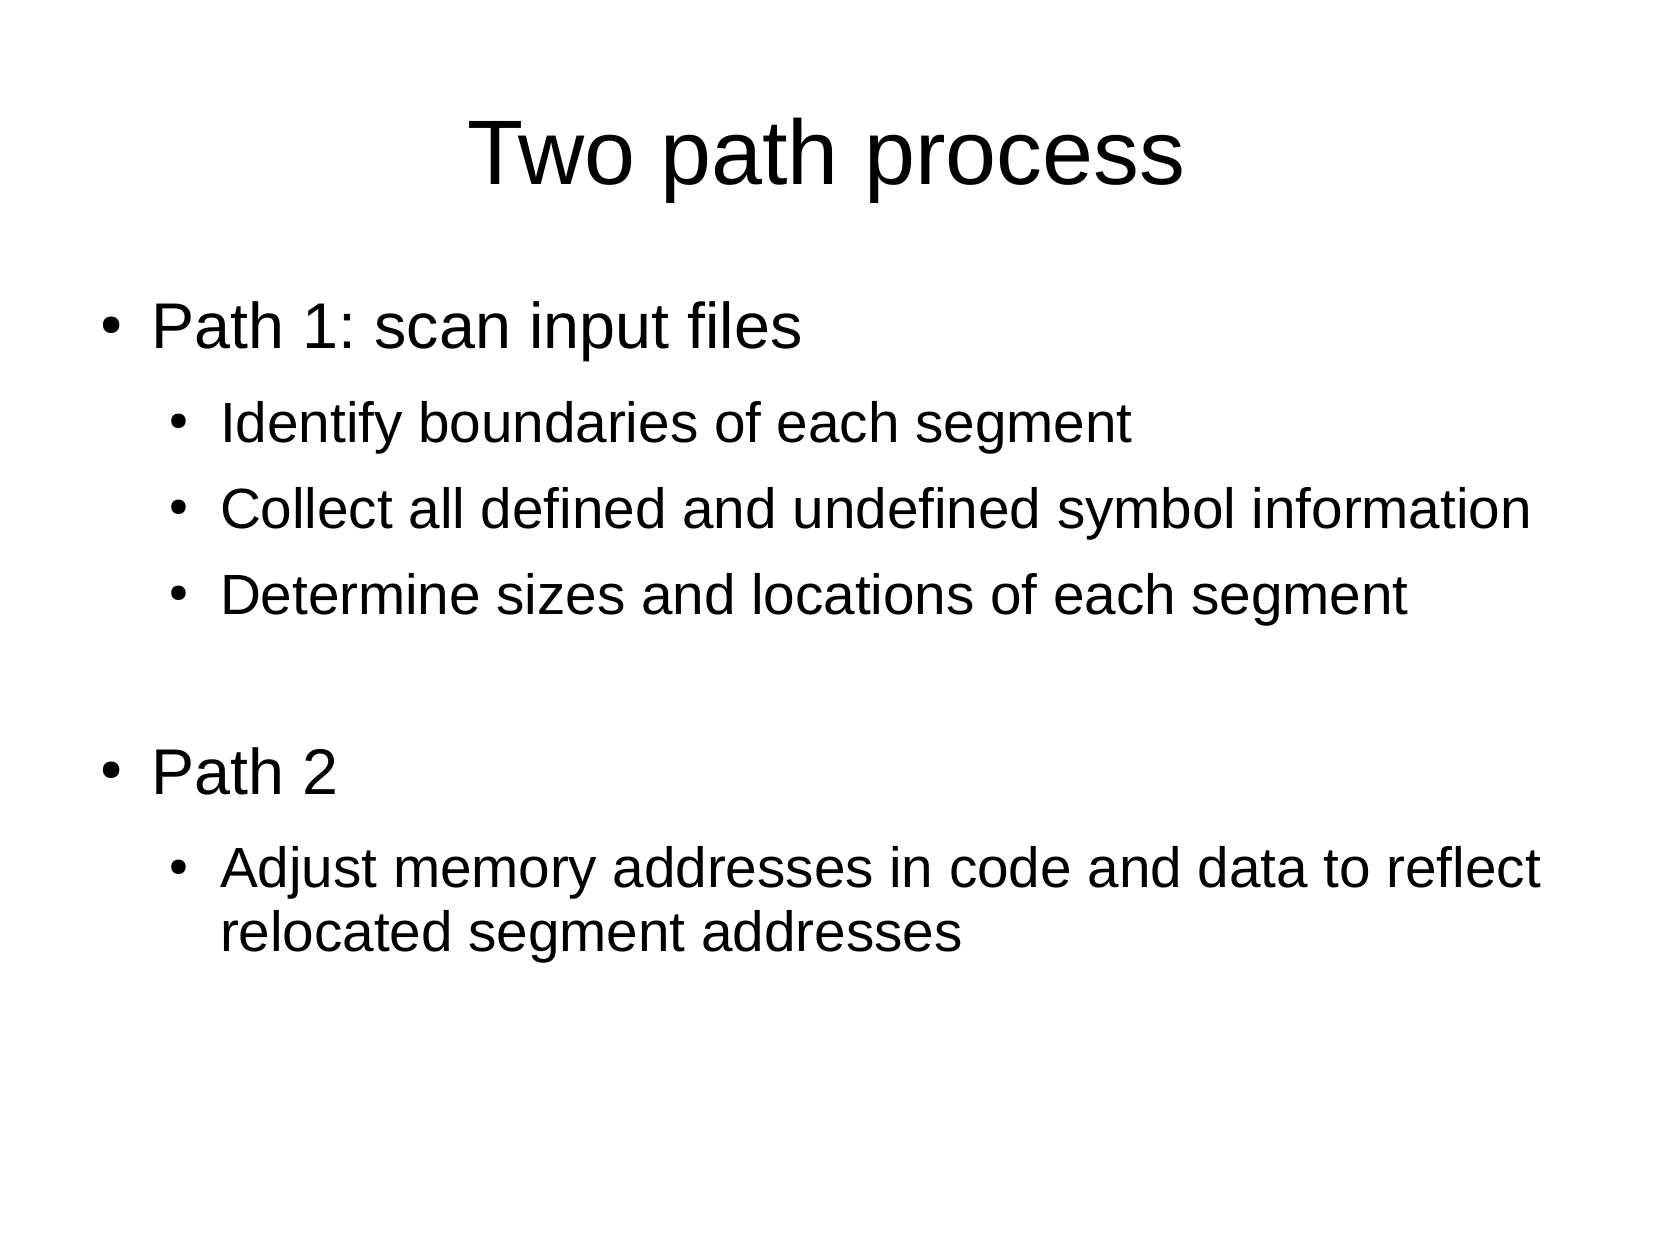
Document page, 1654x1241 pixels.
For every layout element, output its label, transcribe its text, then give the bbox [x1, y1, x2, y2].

title Two path process [82, 49, 1571, 257]
list Path 1: scan input files Identify boundaries of each segment Collect all defined and undefined symbol information Determine sizes and locations of each segment Path 2 Adjust memory addresses in code and data to reflect relocated segment addresses [82, 290, 1571, 1010]
